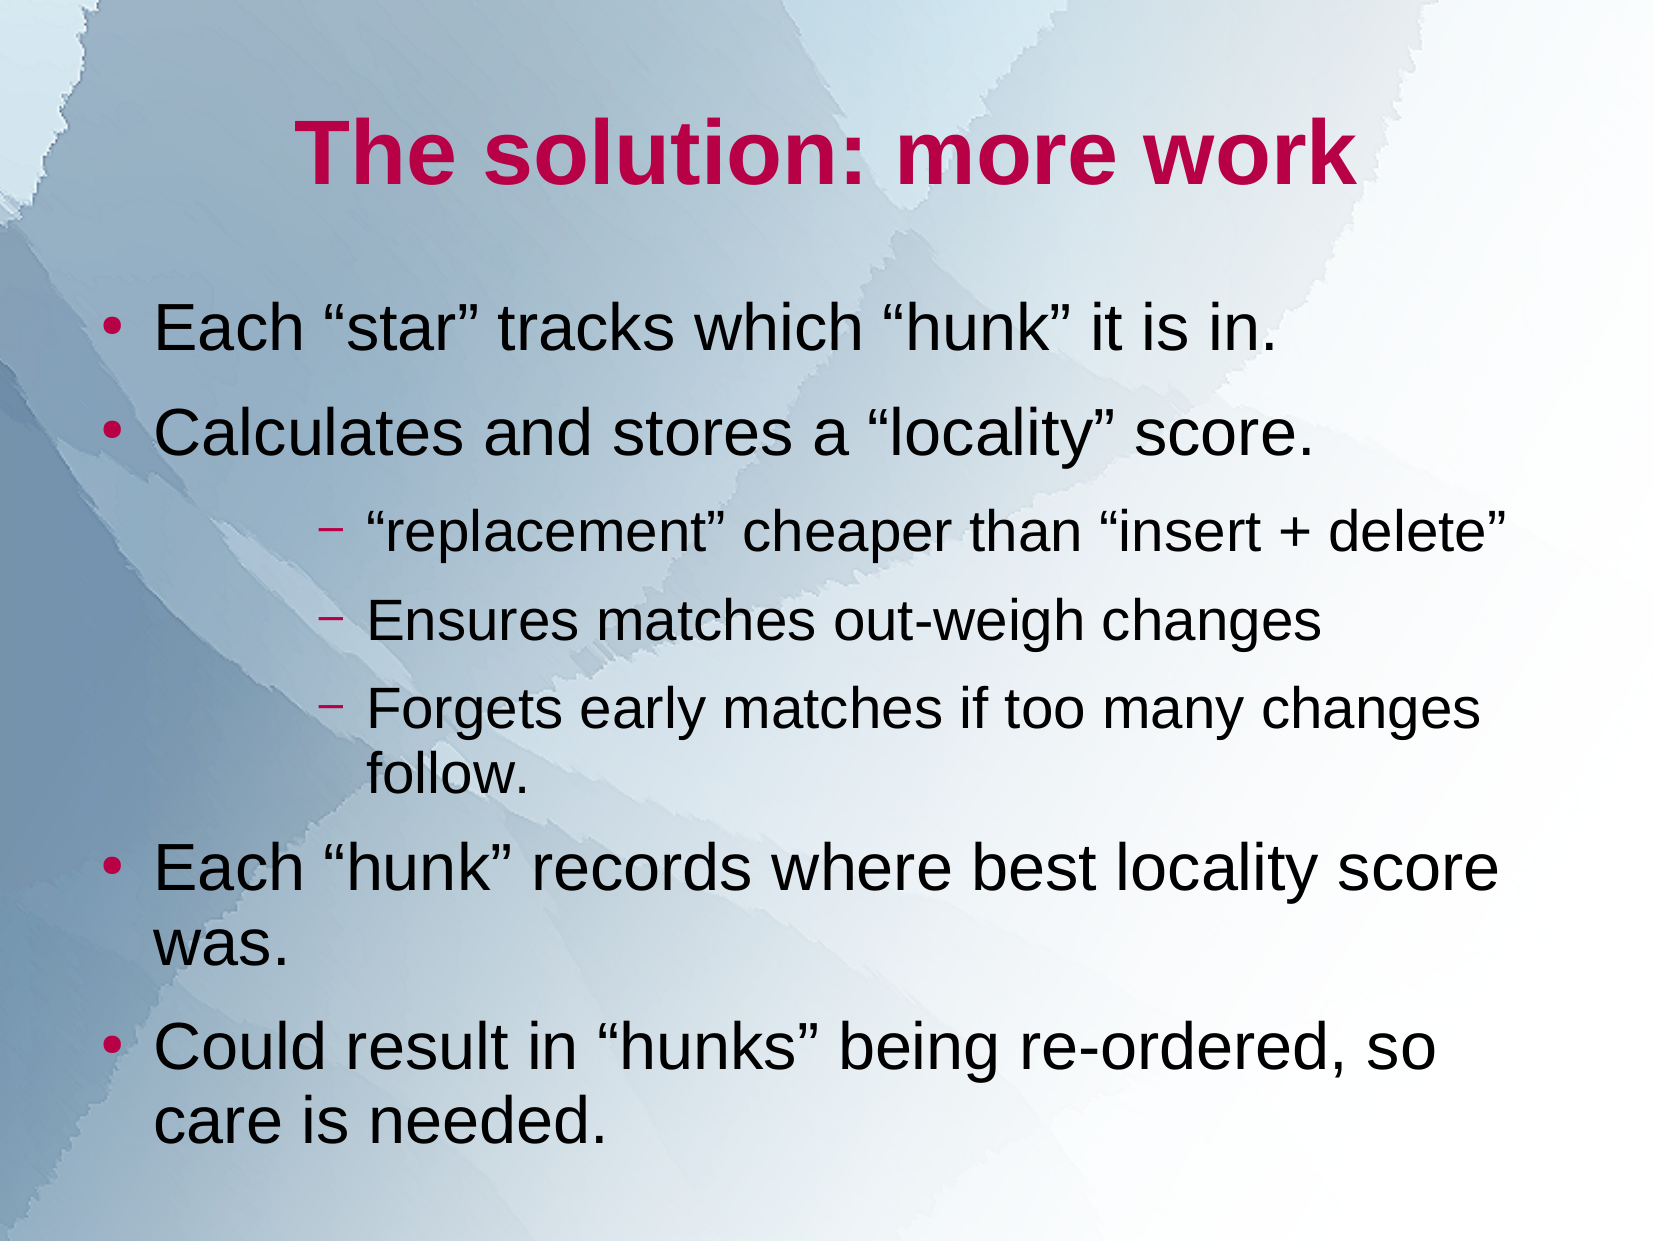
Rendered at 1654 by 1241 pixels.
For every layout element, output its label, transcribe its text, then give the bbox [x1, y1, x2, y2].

list Each “star” tracks which “hunk” it is in. Calculates and stores a “locality” score. “replacement” cheaper than “insert + delete” Ensures matches out-weigh changes Forgets early matches if too many changes follow. Each “hunk” records where best locality score was. Could result in “hunks” being re-ordered, so care is needed. [82, 290, 1571, 1159]
title The solution: more work [82, 49, 1571, 257]
picture [0, 0, 1654, 1241]
